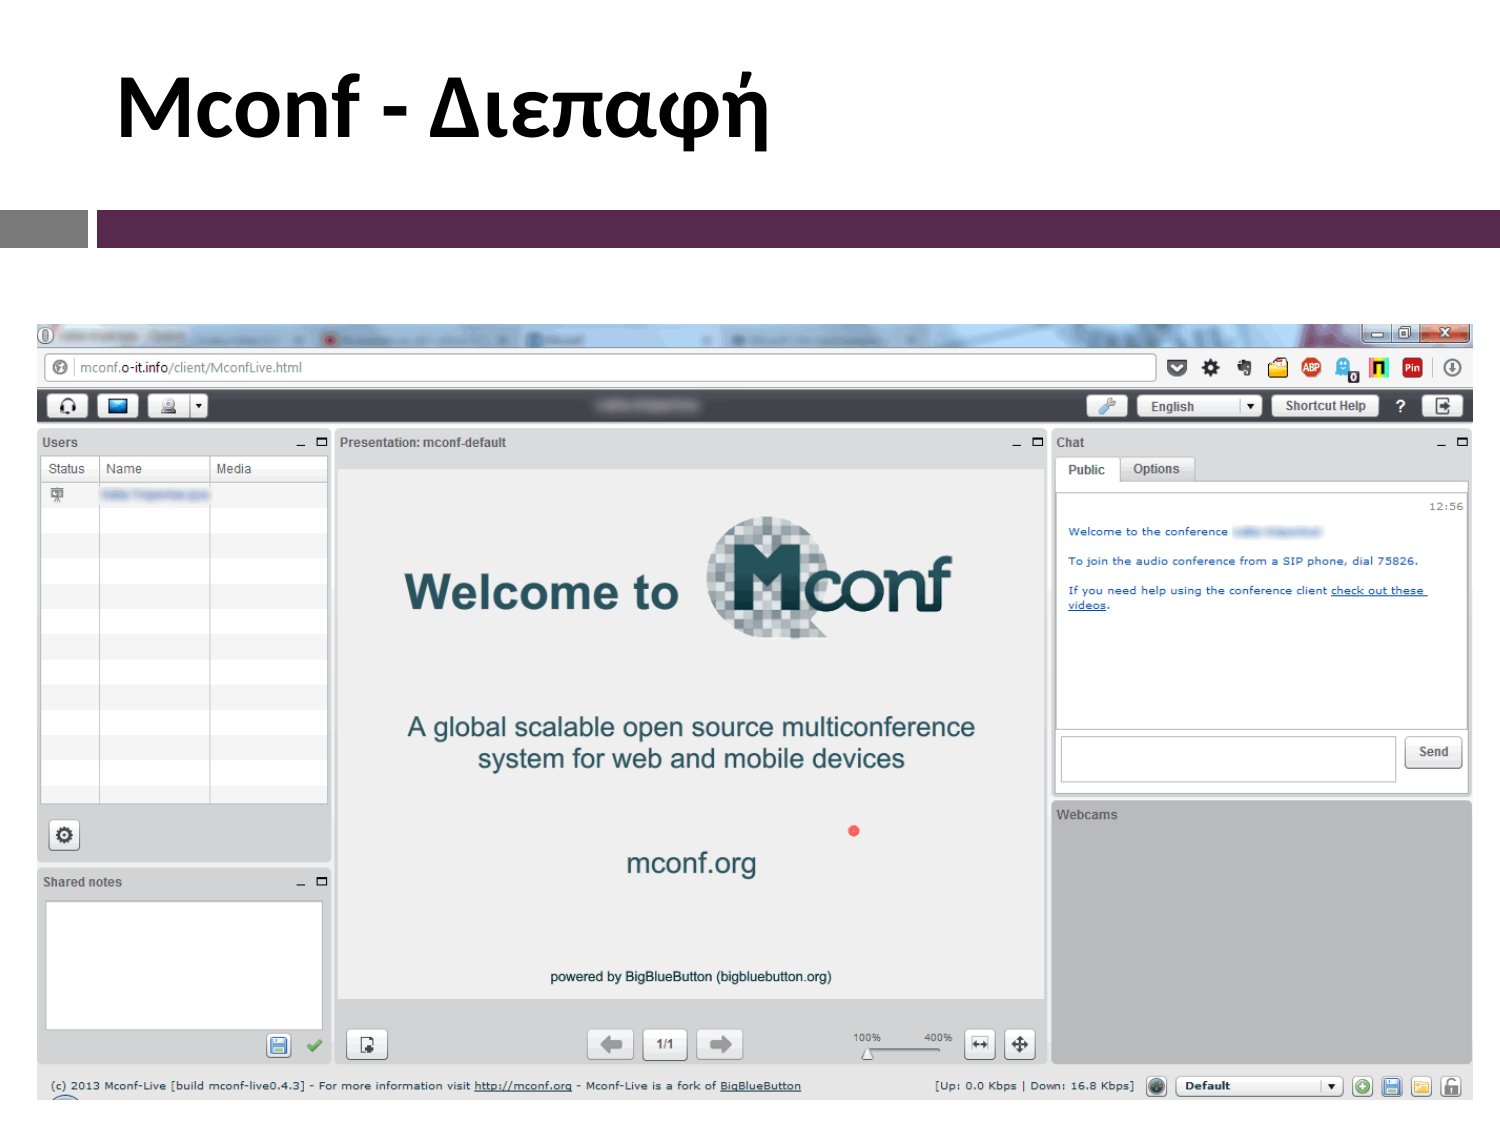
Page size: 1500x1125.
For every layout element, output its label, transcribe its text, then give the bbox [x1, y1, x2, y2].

title Mconf - Διεπαφή [100, 19, 1438, 182]
picture [37, 324, 1473, 1100]
